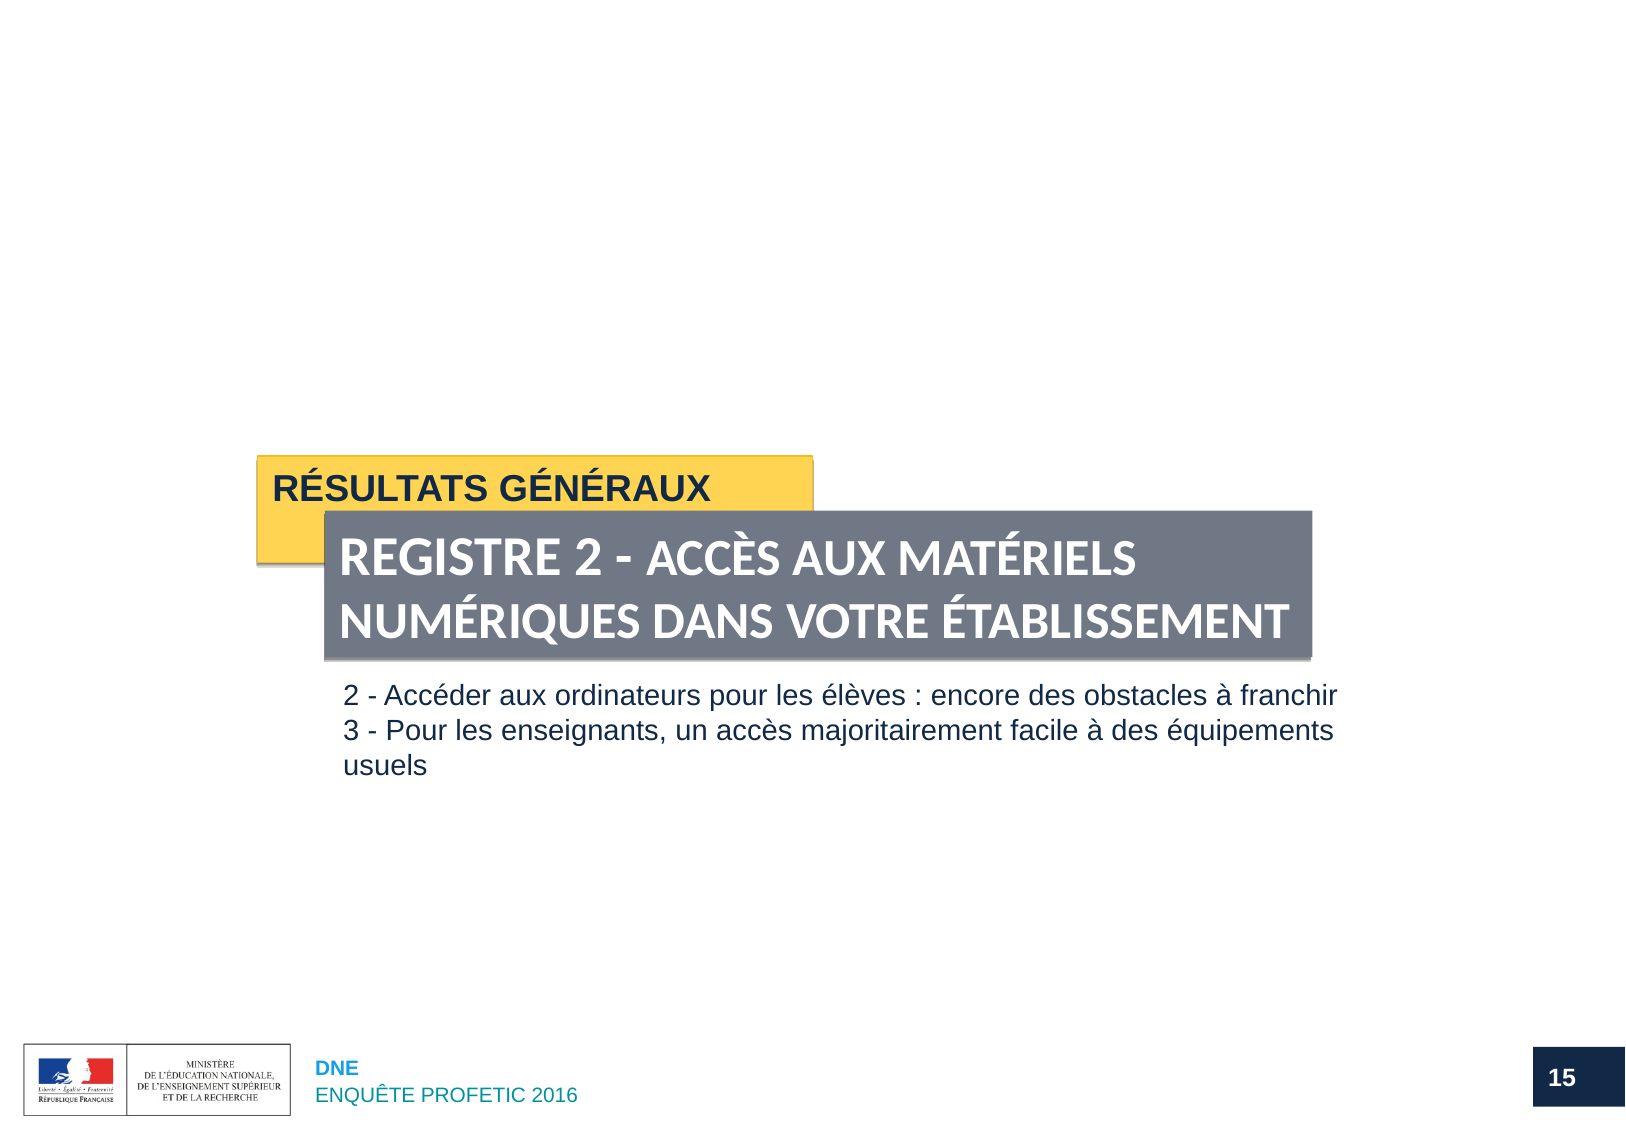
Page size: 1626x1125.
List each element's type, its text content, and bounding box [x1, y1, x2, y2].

title REGISTRE 2 - accès aux matériels numériques dans votre établissement [324, 510, 1313, 658]
text_box 2 - Accéder aux ordinateurs pour les élèves : encore des obstacles à franchir 3 - Pour les enseignants, un accès majoritairement facile à des équipements usuels [328, 669, 1380, 929]
text_box 15 [1533, 1046, 1625, 1107]
text_box Résultats généraux [257, 456, 813, 563]
